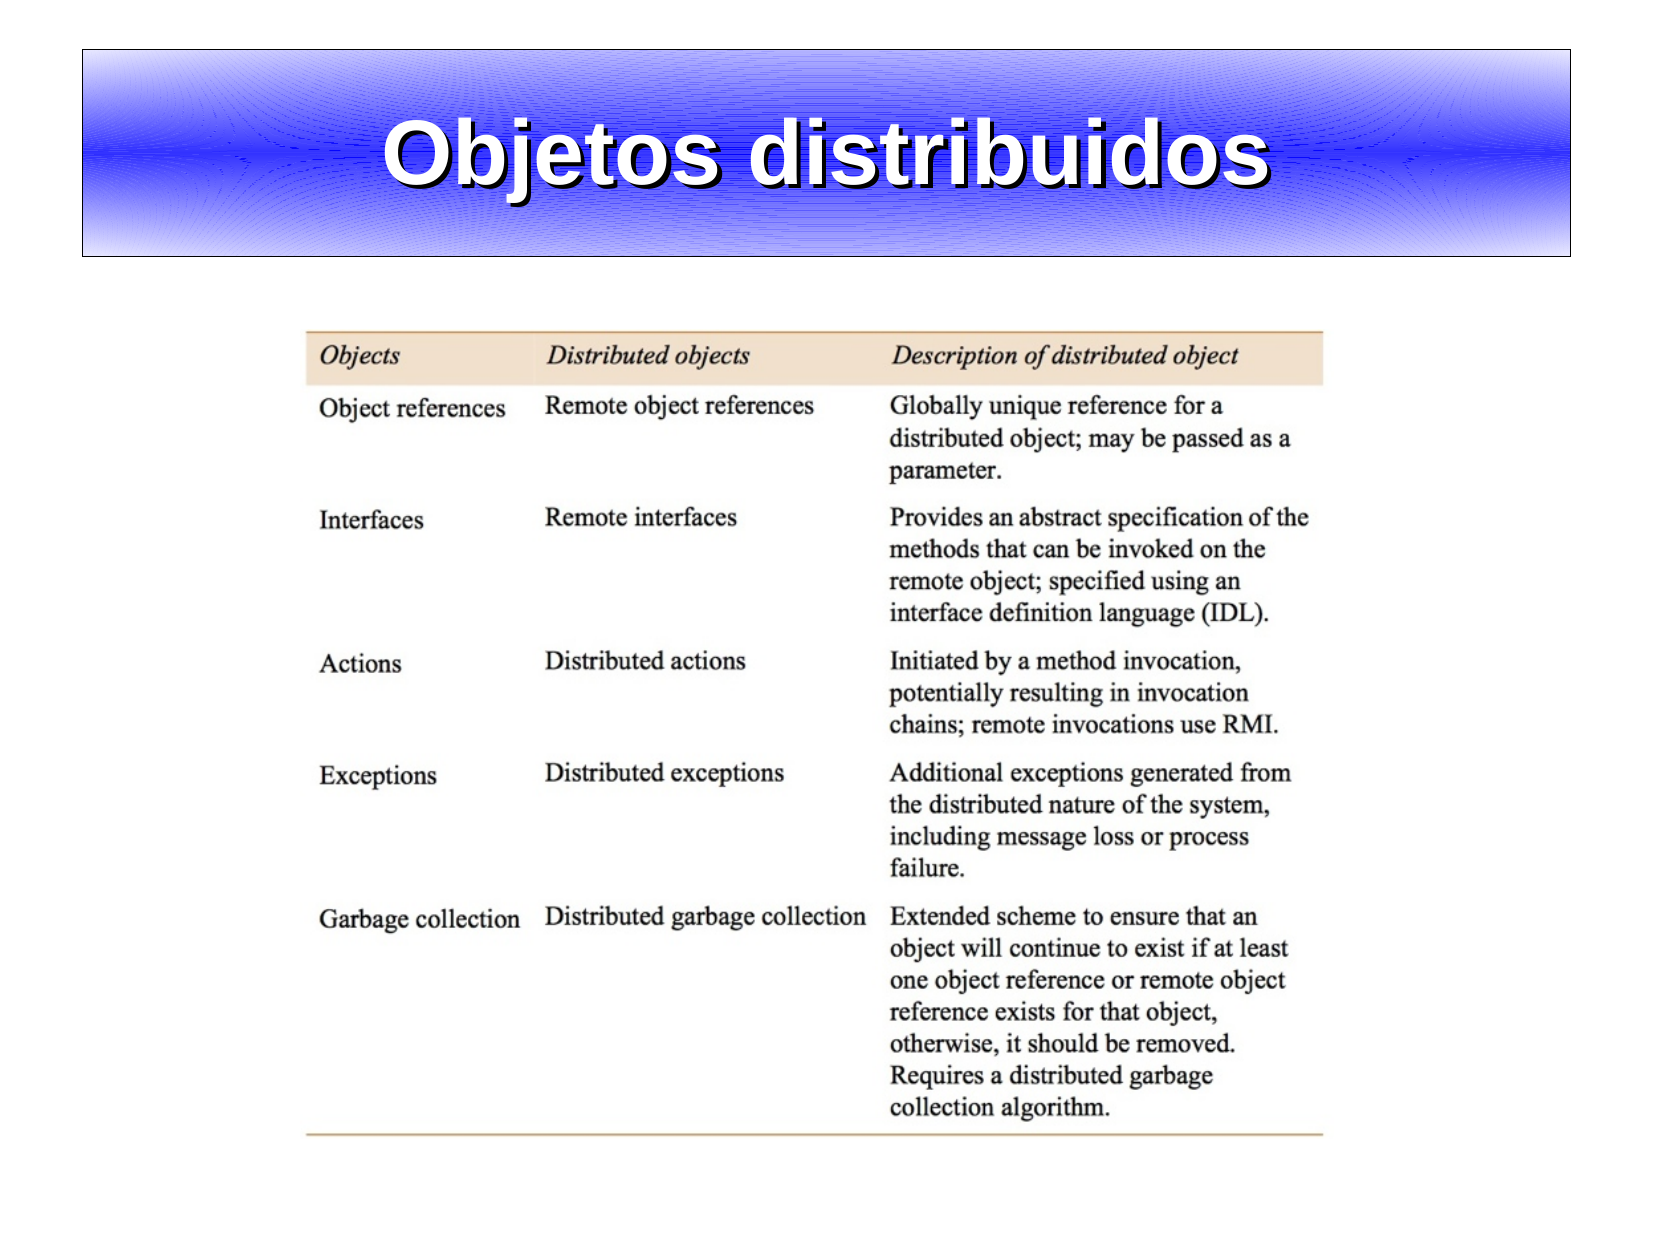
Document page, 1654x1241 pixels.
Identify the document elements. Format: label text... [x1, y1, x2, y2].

picture [300, 329, 1334, 1139]
title Objetos distribuidos [82, 49, 1571, 257]
